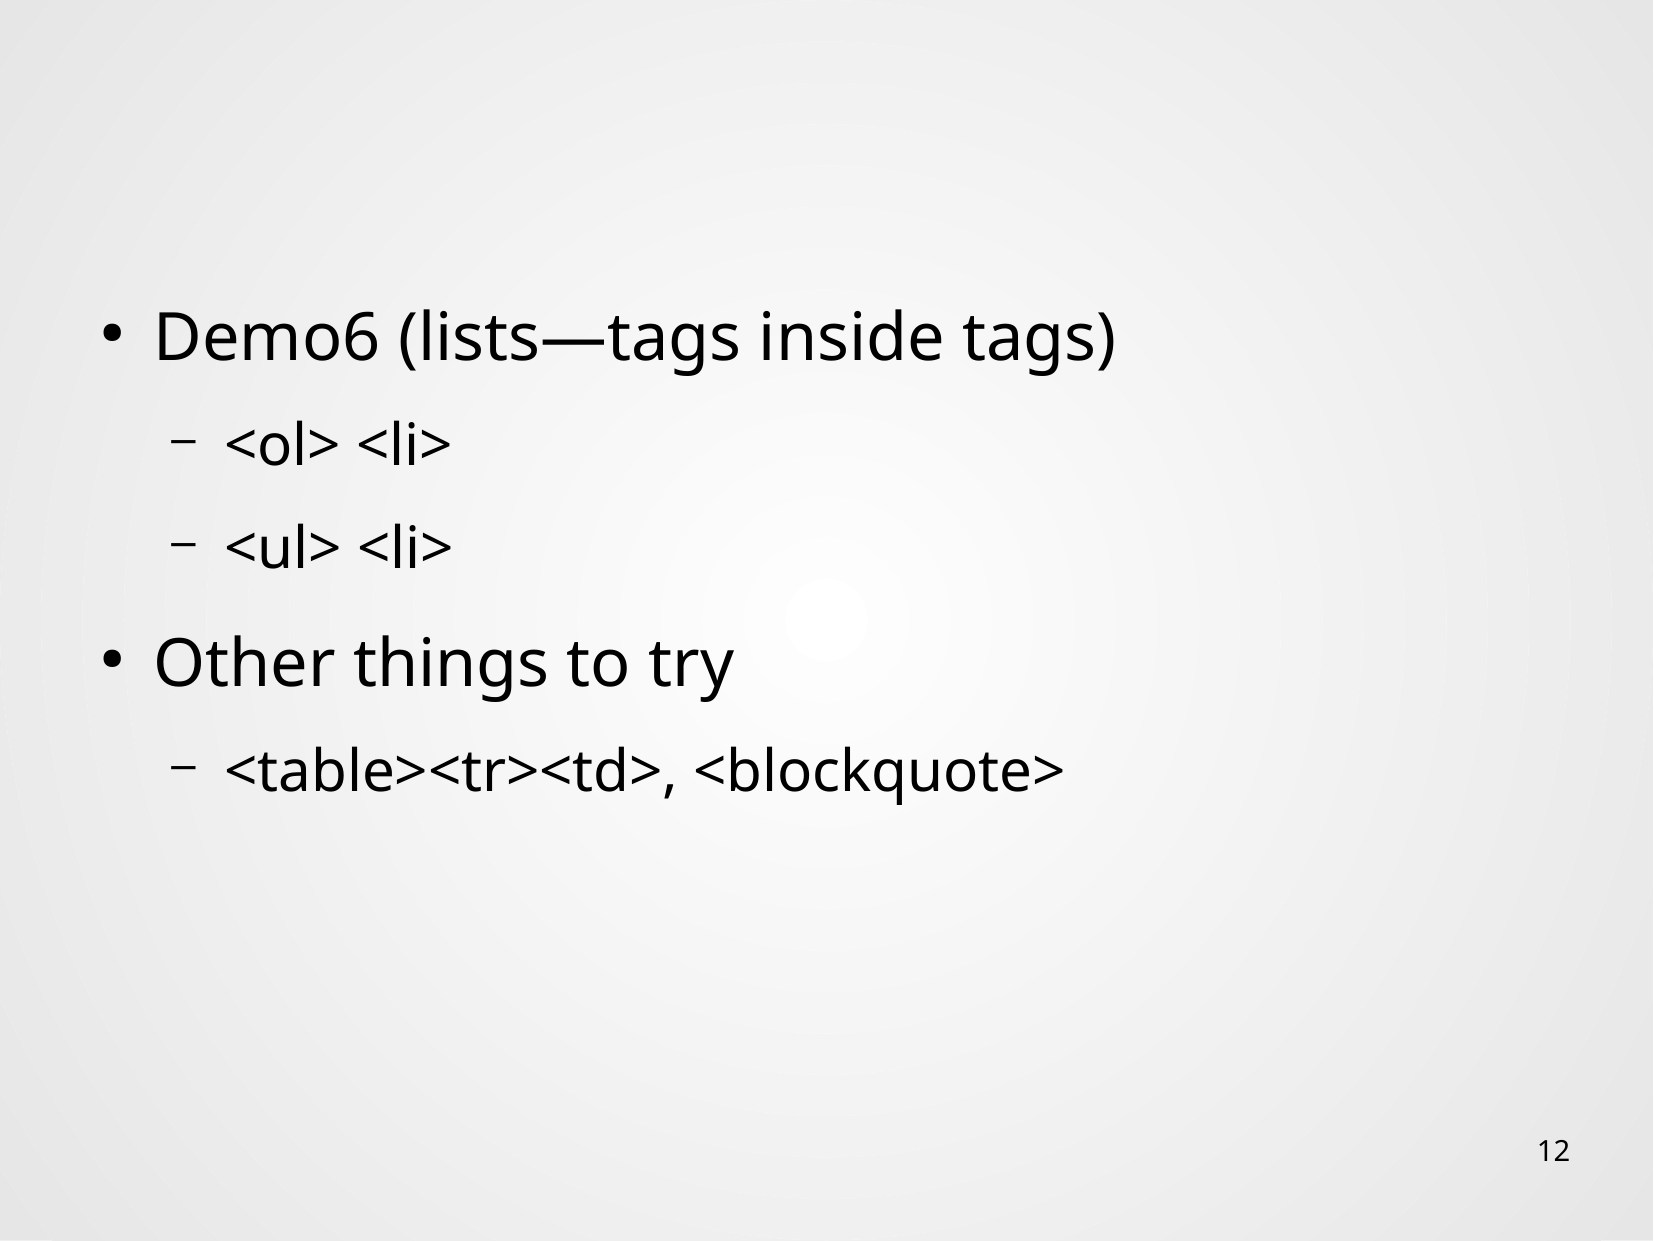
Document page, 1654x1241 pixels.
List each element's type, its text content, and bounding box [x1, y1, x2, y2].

list Demo6 (lists—tags inside tags) <ol> <li> <ul> <li> Other things to try <table><tr><td>, <blockquote> [82, 289, 1571, 1010]
